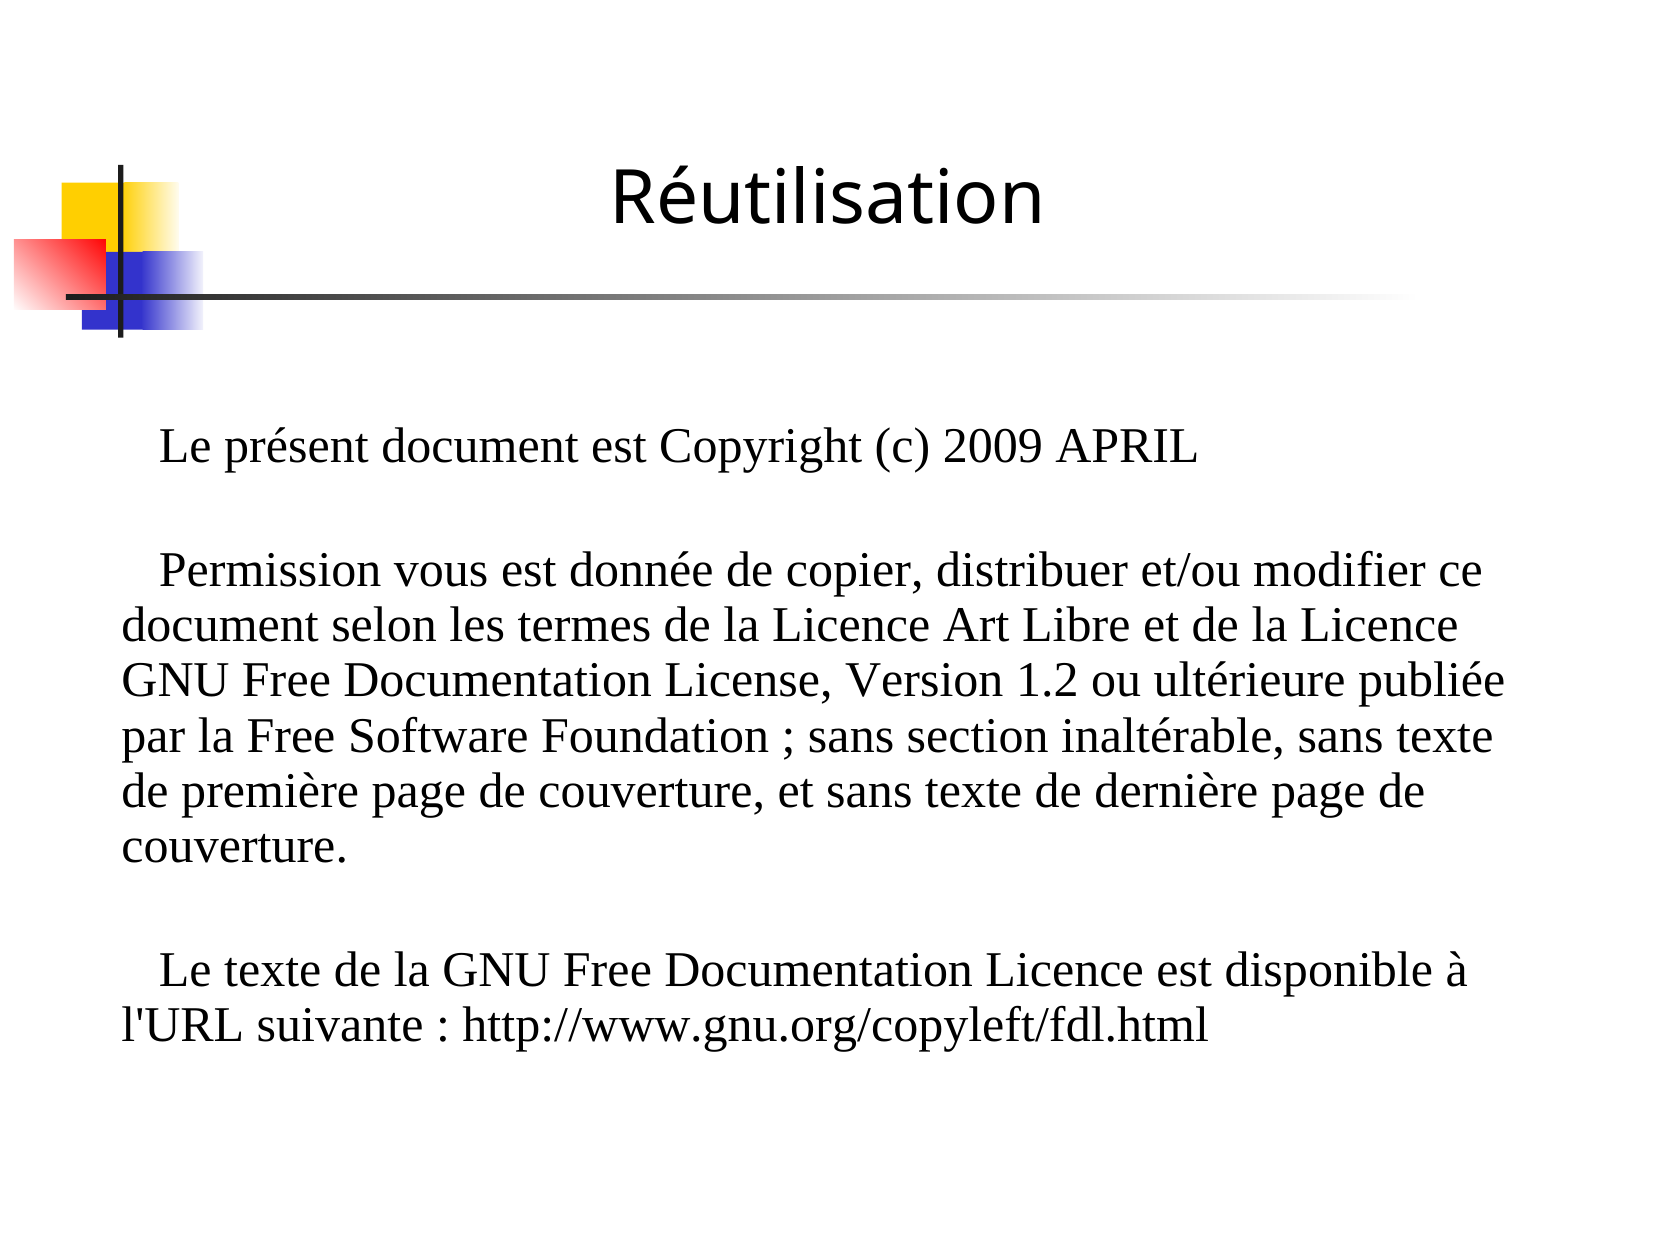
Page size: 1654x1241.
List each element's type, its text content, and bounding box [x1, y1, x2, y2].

subtitle Le présent document est Copyright (c) 2009 APRIL Permission vous est donnée de copier, distribuer et/ou modifier ce document selon les termes de la Licence Art Libre et de la Licence GNU Free Documentation License, Version 1.2 ou ultérieure publiée par la Free Software Foundation ; sans section inaltérable, sans texte de première page de couverture, et sans texte de dernière page de couverture. Le texte de la GNU Free Documentation Licence est disponible à l'URL suivante : http://www.gnu.org/copyleft/fdl.html [121, 344, 1534, 1127]
title Réutilisation [121, 91, 1534, 299]
